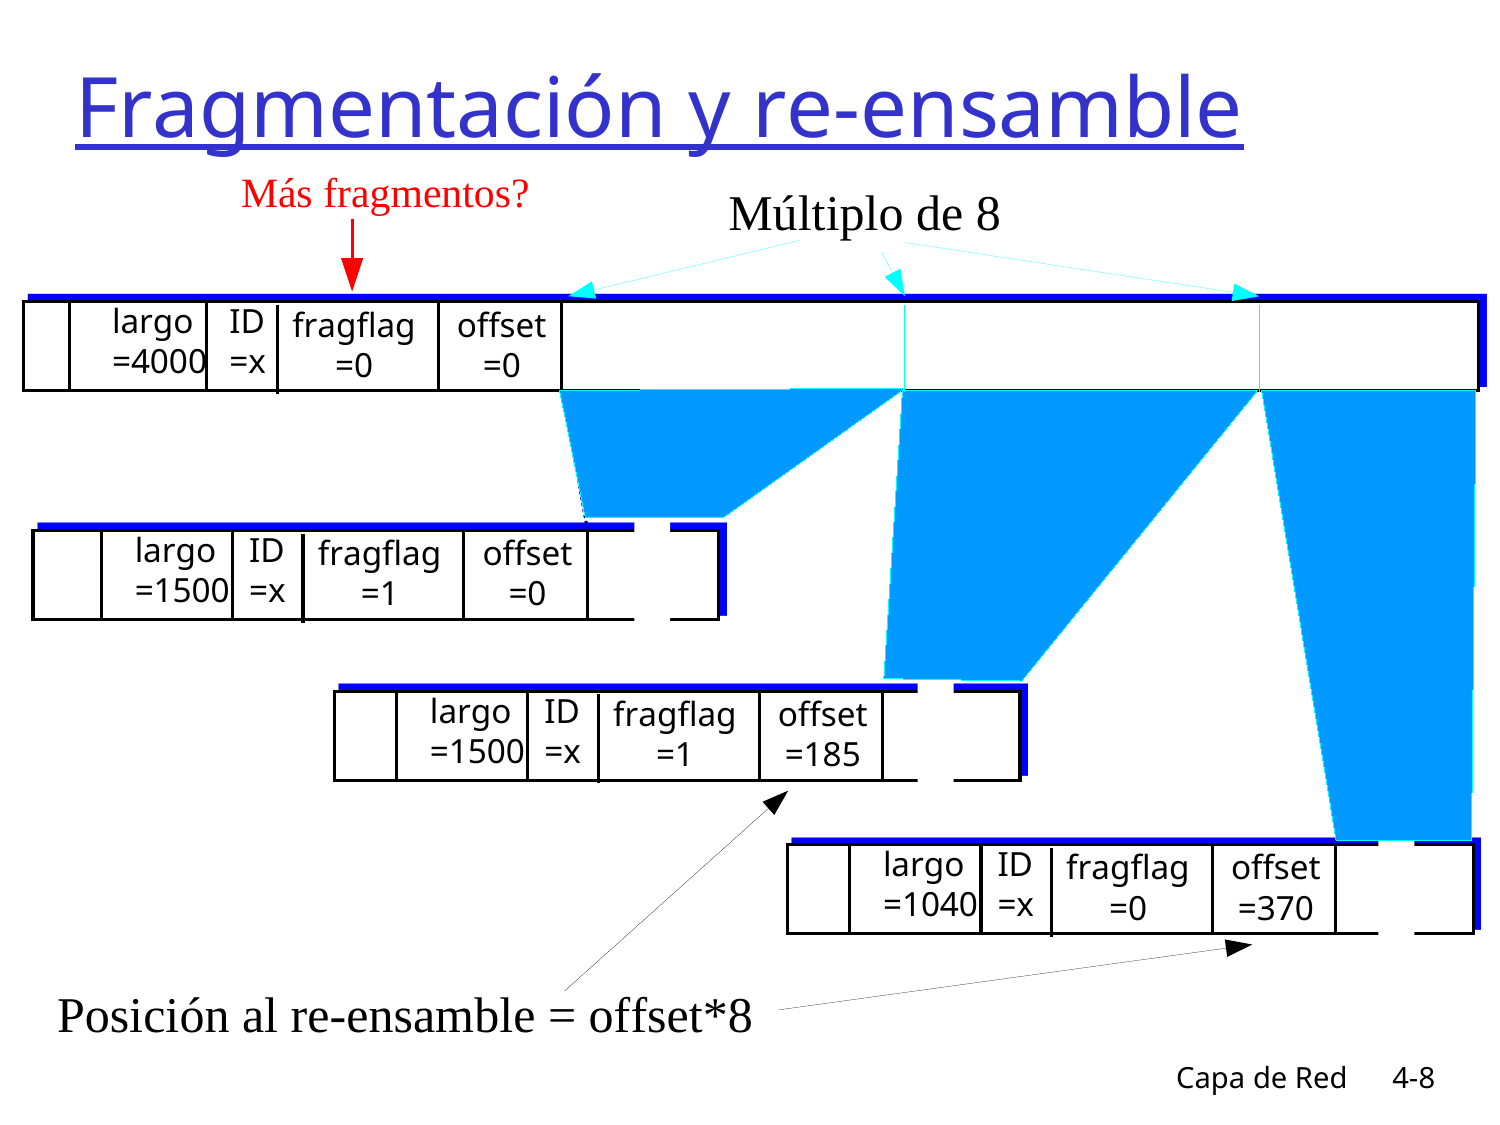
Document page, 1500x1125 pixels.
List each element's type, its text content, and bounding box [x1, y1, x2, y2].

text_box offset =370 [1216, 838, 1336, 935]
text_box fragflag =0 [277, 296, 431, 392]
text_box [457, 530, 467, 620]
text_box fragflag =1 [598, 685, 752, 781]
text_box ID =x [245, 521, 301, 617]
text_box [559, 301, 1479, 942]
text_box fragflag =1 [303, 524, 457, 620]
text_box [983, 844, 1051, 934]
text_box [787, 844, 850, 934]
text_box largo =1500 [120, 521, 245, 617]
text_box [431, 301, 439, 391]
text_box ID =x [541, 682, 596, 778]
text_box Múltiplo de 8 [713, 172, 1022, 248]
text_box Más fragmentos? [226, 158, 545, 224]
text_box ID =x [223, 293, 281, 389]
title Fragmentación y re-ensamble [75, 30, 1463, 181]
text_box [23, 301, 70, 391]
text_box [1205, 844, 1213, 934]
text_box [32, 530, 301, 620]
text_box ID =x [994, 835, 1049, 932]
text_box [334, 691, 598, 781]
text_box largo =1500 [415, 682, 541, 778]
text_box offset =0 [467, 524, 588, 620]
text_box fragflag =0 [1051, 838, 1205, 935]
text_box [71, 301, 205, 391]
text_box largo =1040 [868, 835, 994, 932]
text_box Posición al re-ensamble = offset*8 [42, 974, 791, 1055]
text_box [851, 844, 979, 934]
text_box offset =0 [442, 296, 562, 392]
text_box [752, 691, 763, 781]
text_box largo =4000 [97, 293, 223, 389]
text_box offset =185 [763, 685, 883, 781]
